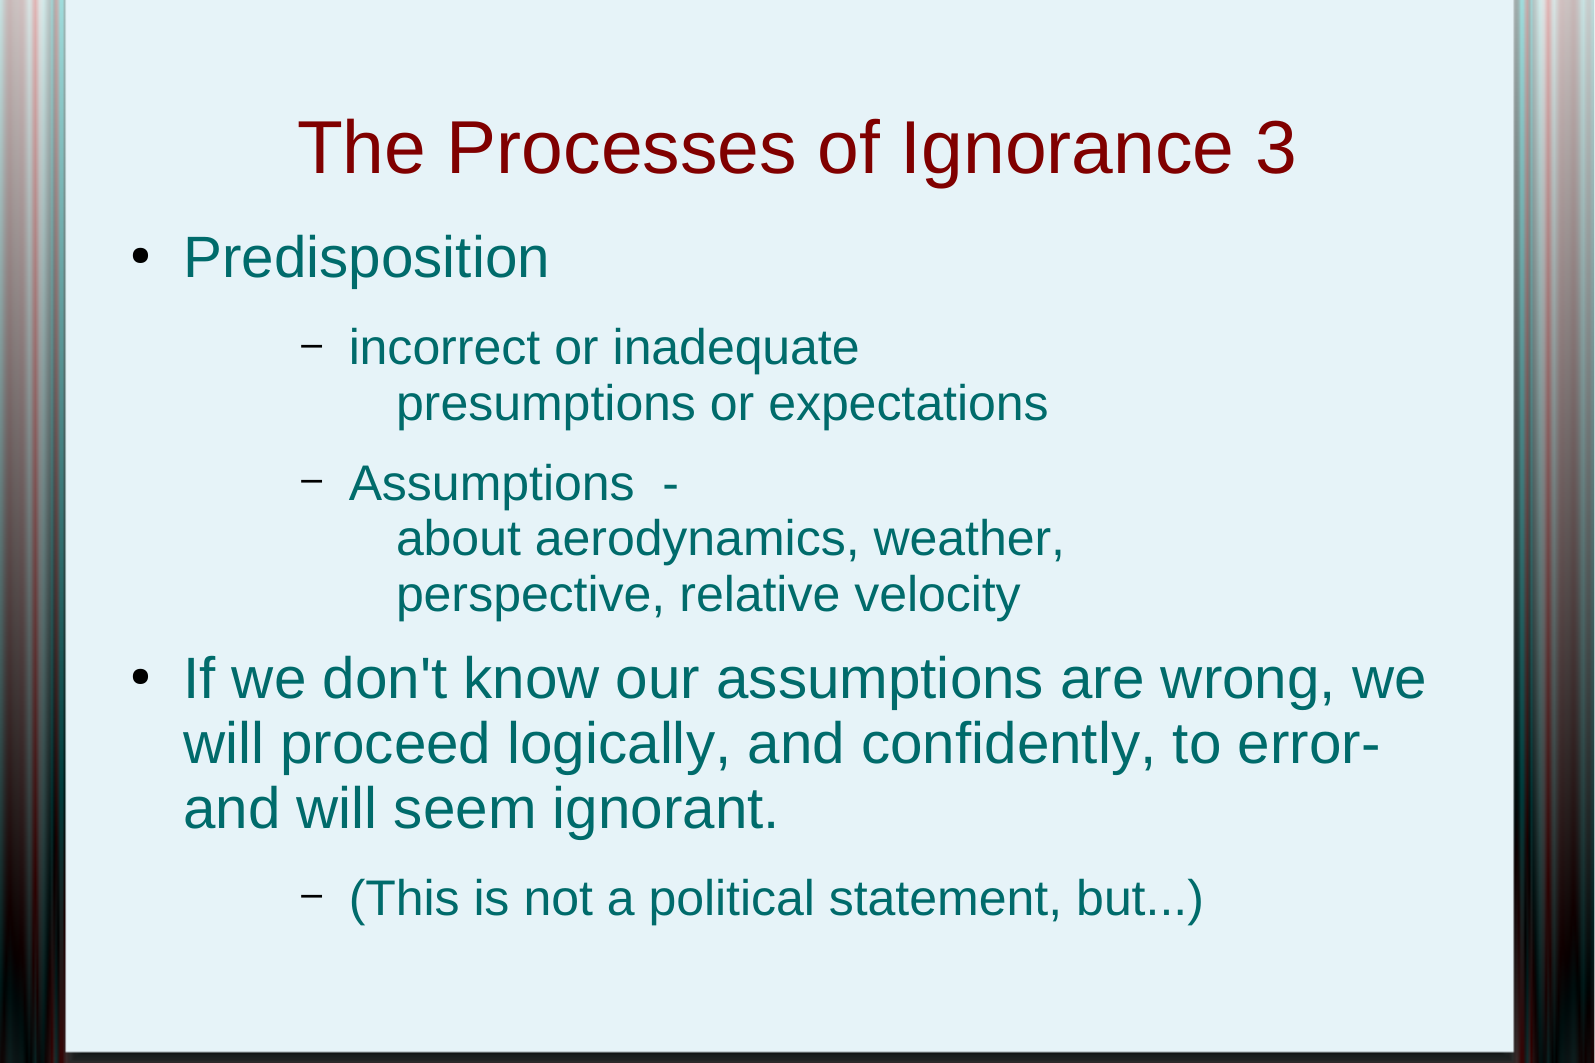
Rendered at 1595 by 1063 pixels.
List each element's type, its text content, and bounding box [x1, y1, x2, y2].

picture [0, 0, 1595, 1063]
title The Processes of Ignorance 3 [113, 83, 1481, 213]
list Predisposition incorrect or inadequate presumptions or expectations Assumptions - about aerodynamics, weather, perspective, relative velocity If we don't know our assumptions are wrong, we will proceed logically, and confidently, to error- and will seem ignorant. (This is not a political statement, but...) [112, 225, 1453, 1049]
